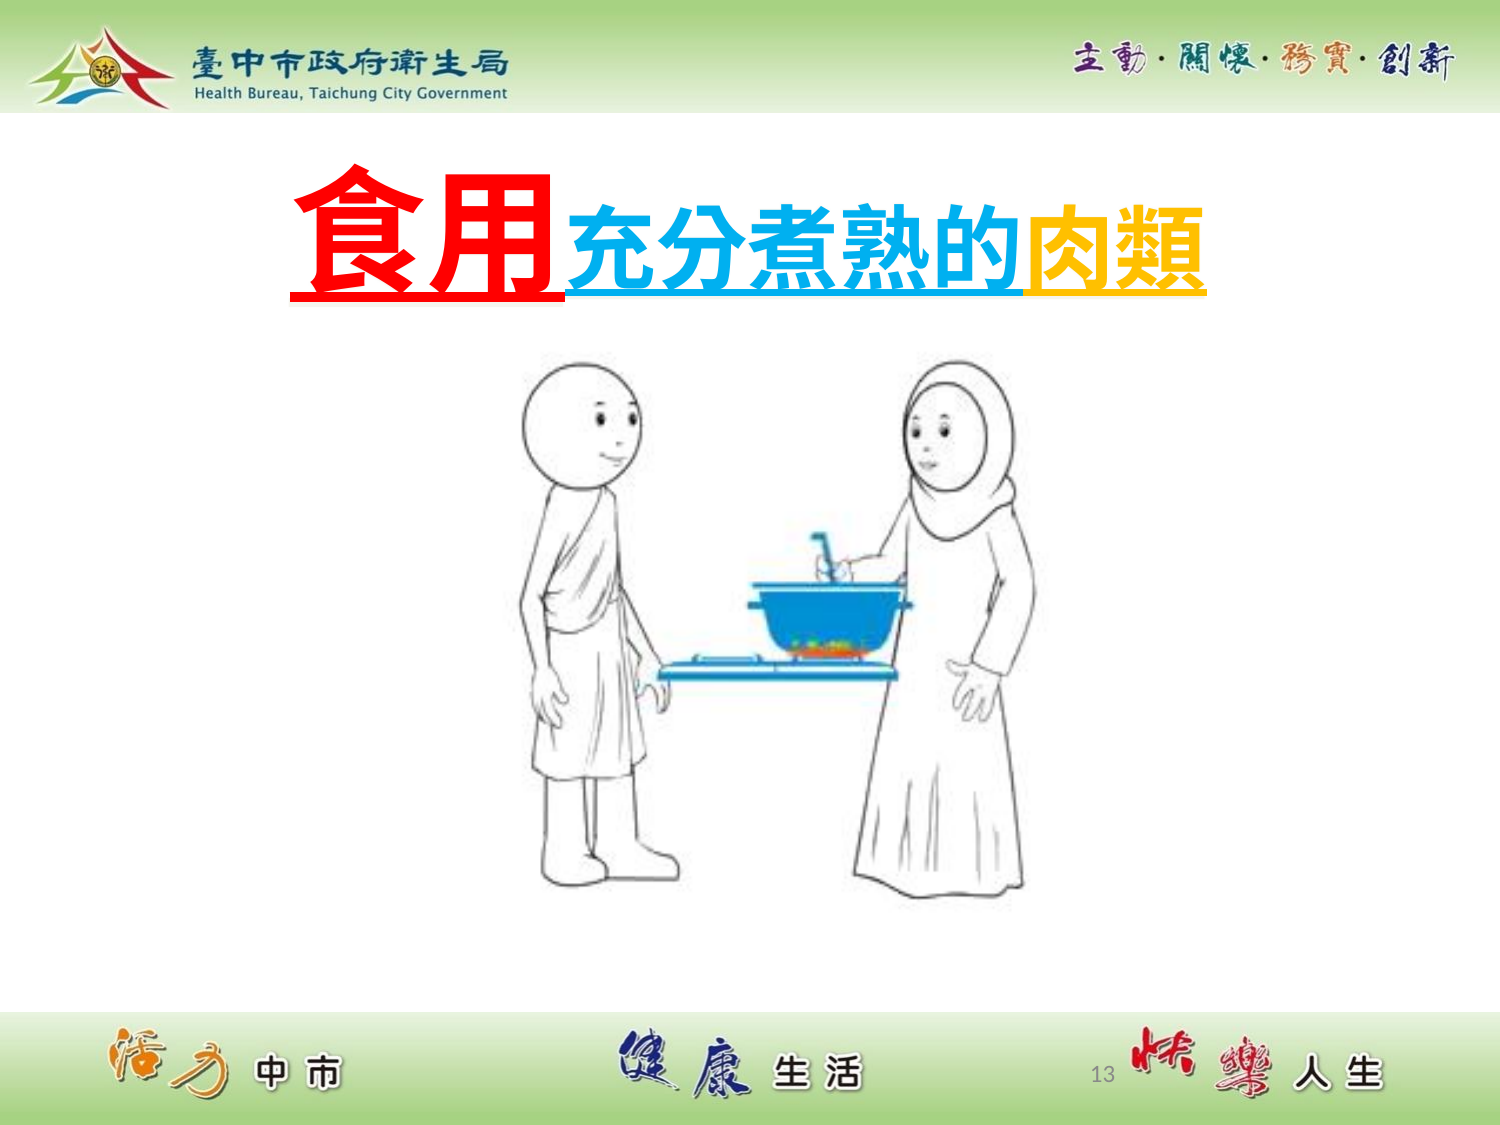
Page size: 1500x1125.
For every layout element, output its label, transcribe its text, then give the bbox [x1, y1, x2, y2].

text_box 食用充分煮熟的肉類 [39, 137, 1458, 320]
picture [0, 113, 1500, 1012]
text_box [1074, 1042, 1426, 1103]
